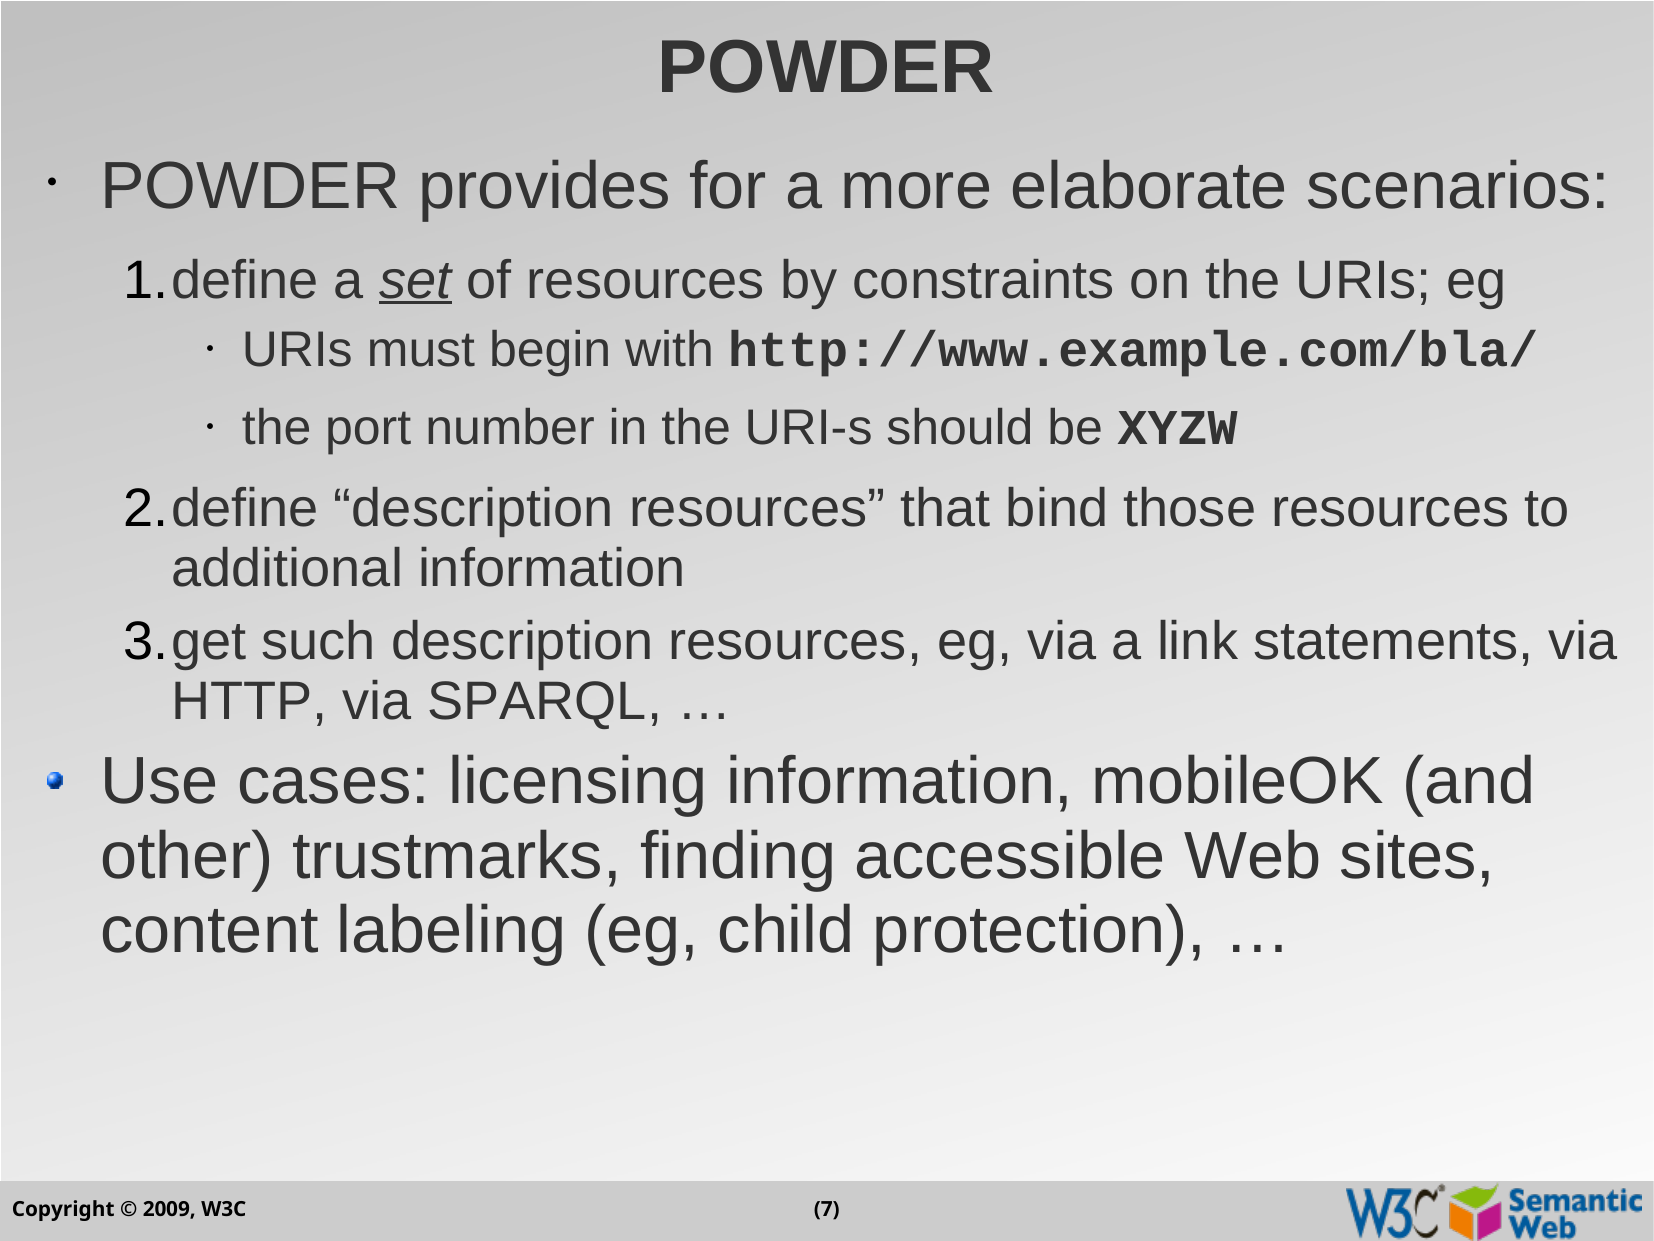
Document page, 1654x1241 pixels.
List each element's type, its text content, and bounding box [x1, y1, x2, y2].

picture [1, 125, 1654, 1241]
list POWDER provides for a more elaborate scenarios: define a set of resources by constraints on the URIs; eg URIs must begin with http://www.example.com/bla/ the port number in the URI-s should be XYZW define “description resources” that bind those resources to additional information get such description resources, eg, via a link statements, via HTTP, via SPARQL, … Use cases: licensing information, mobileOK (and other) trustmarks, finding accessible Web sites, content labeling (eg, child protection), … [29, 147, 1624, 1134]
title POWDER [0, 5, 1654, 125]
picture [1, 1, 1654, 5]
